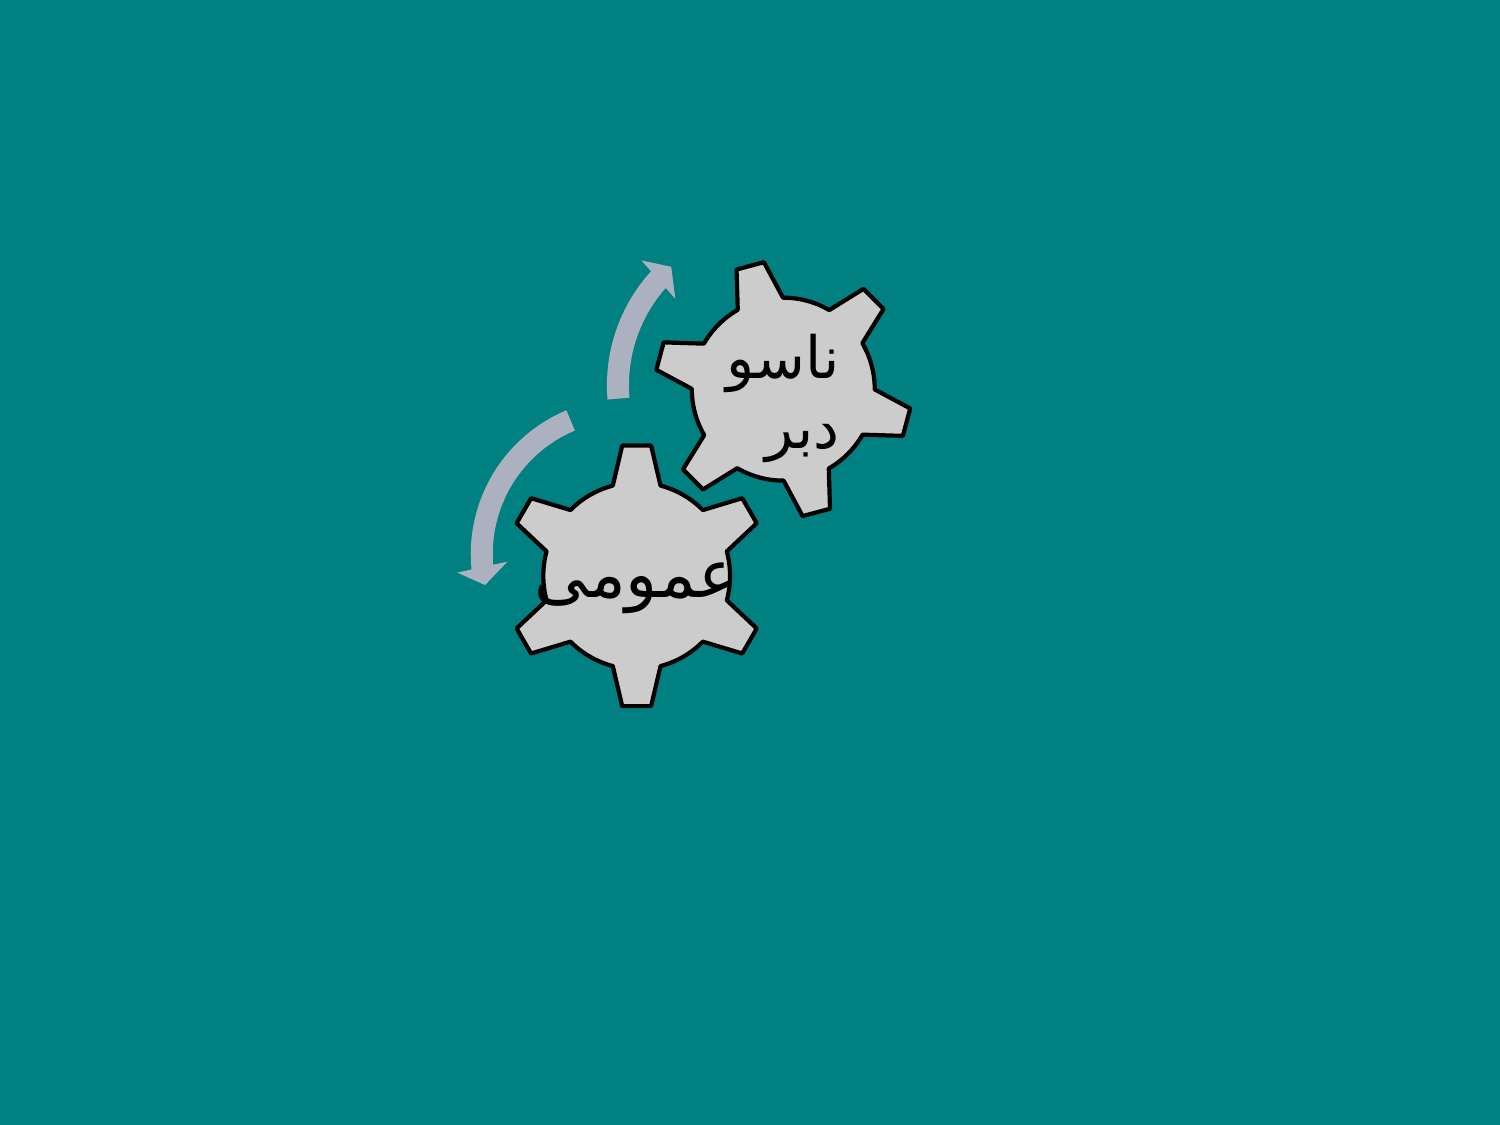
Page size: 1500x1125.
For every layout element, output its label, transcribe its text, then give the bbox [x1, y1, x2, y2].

text_box عمومی [516, 445, 757, 707]
text_box [606, 260, 676, 400]
text_box عمومی [673, 583, 684, 593]
text_box ناسودبر [656, 262, 911, 517]
text_box [457, 410, 575, 586]
text_box عمومی [603, 583, 614, 593]
